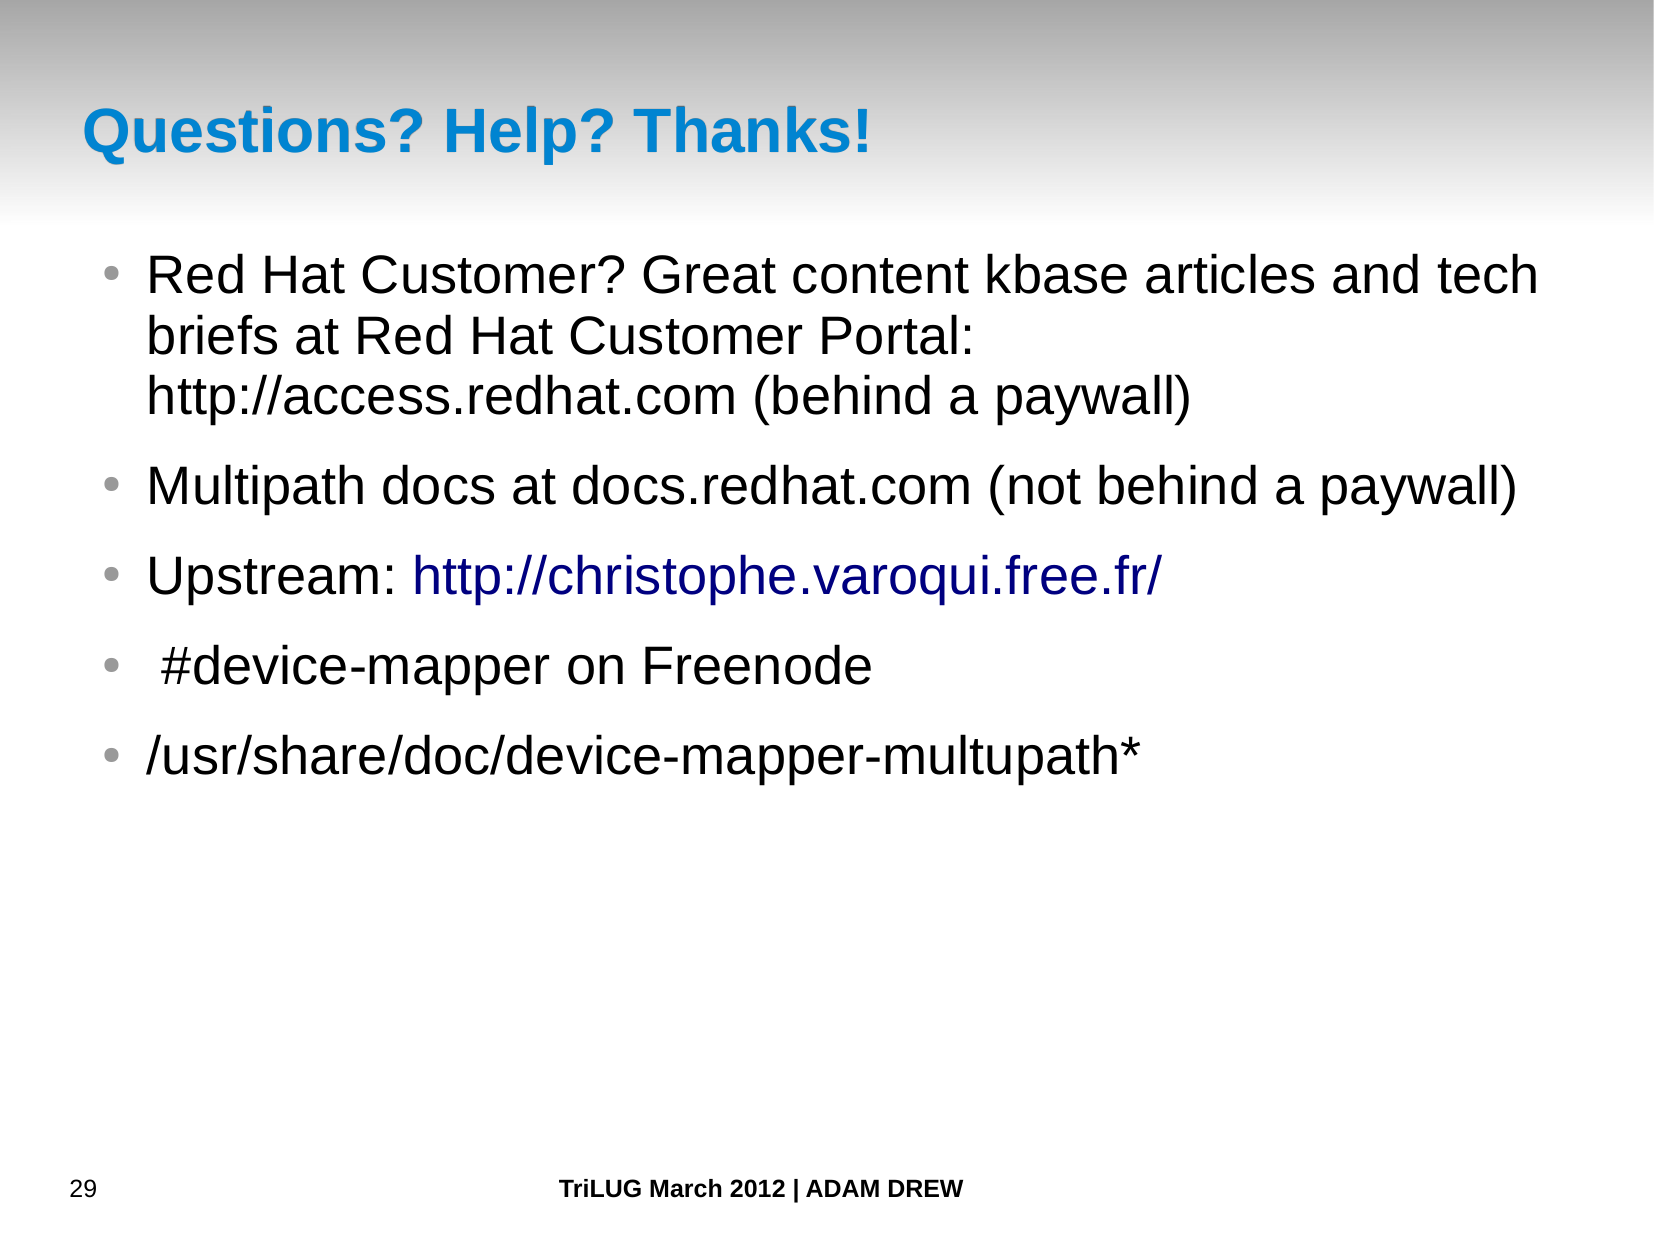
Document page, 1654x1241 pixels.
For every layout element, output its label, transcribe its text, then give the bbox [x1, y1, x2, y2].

title Questions? Help? Thanks! [82, 37, 1571, 226]
picture [0, 0, 1654, 225]
list Red Hat Customer? Great content kbase articles and tech briefs at Red Hat Customer Portal: http://access.redhat.com (behind a paywall) Multipath docs at docs.redhat.com (not behind a paywall) Upstream: http://christophe.varoqui.free.fr/ #device-mapper on Freenode /usr/share/doc/device-mapper-multupath* [86, 244, 1576, 1039]
